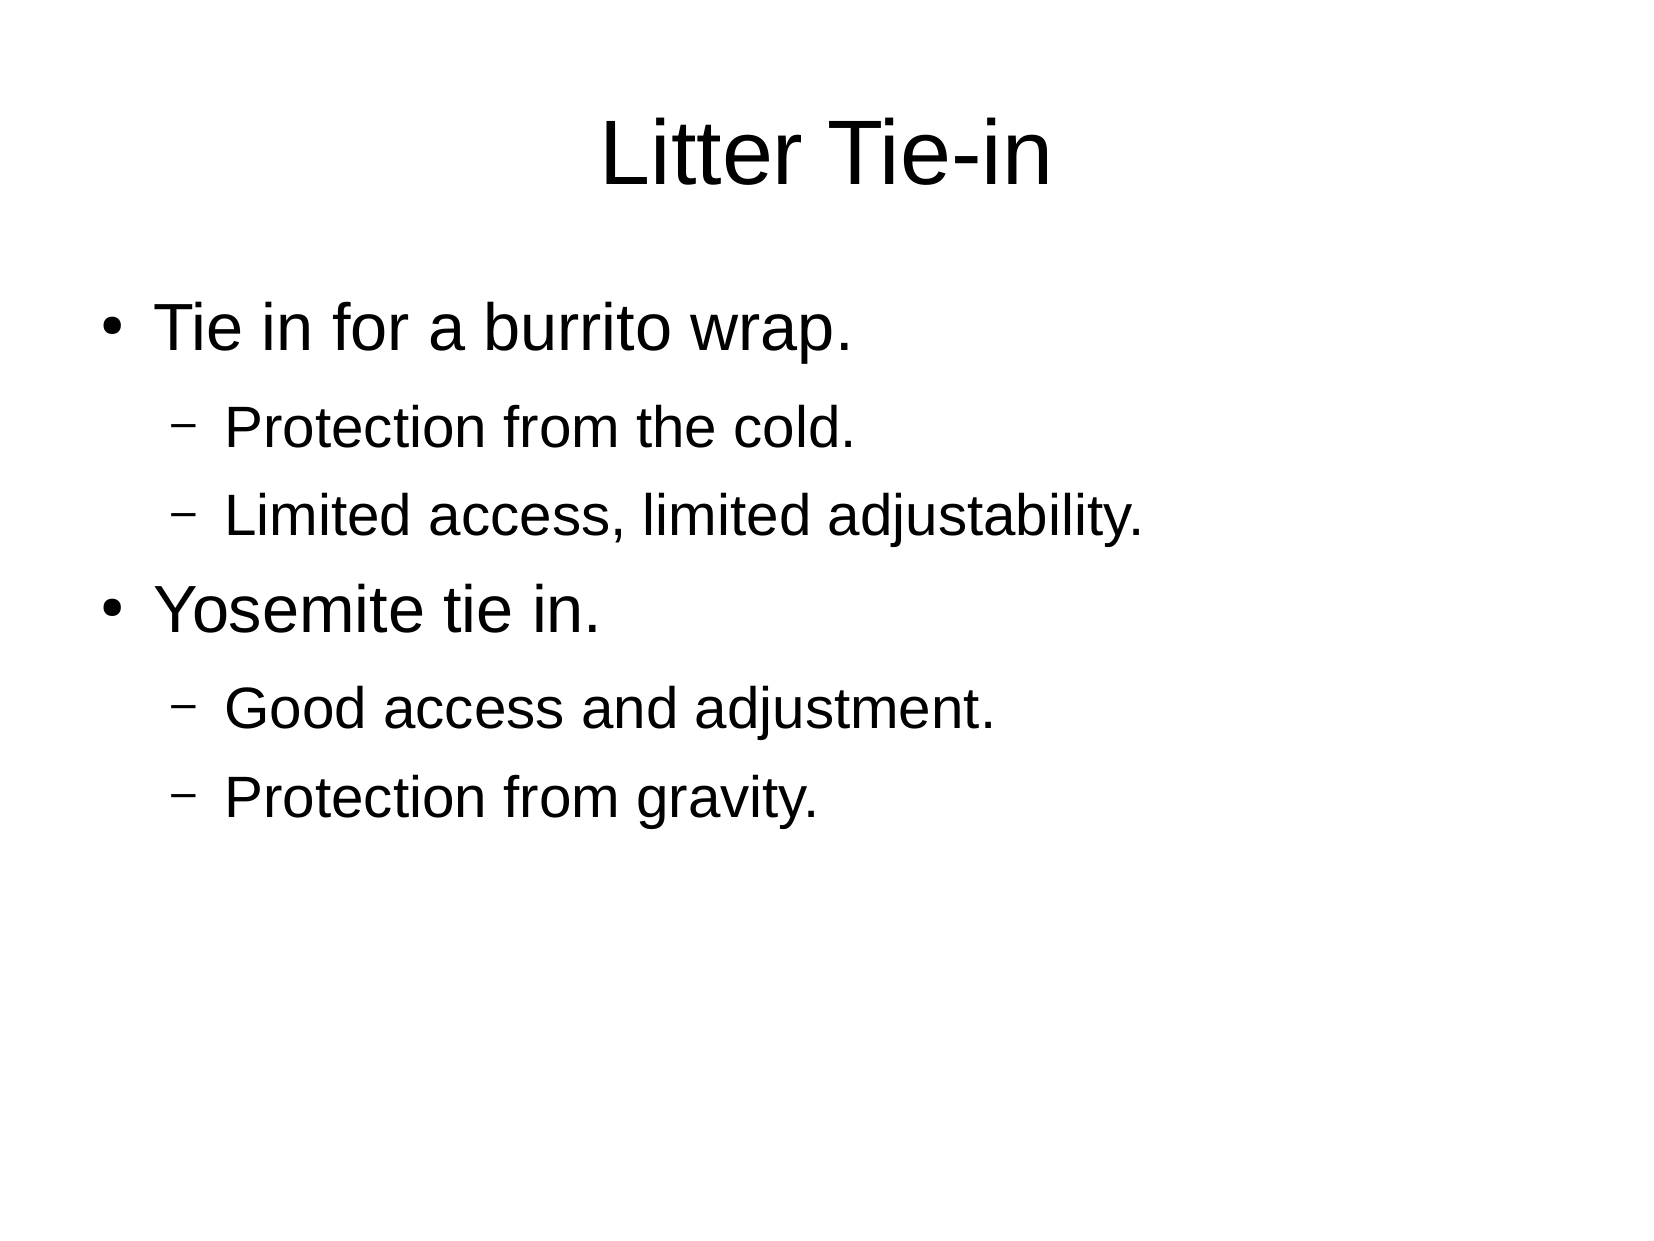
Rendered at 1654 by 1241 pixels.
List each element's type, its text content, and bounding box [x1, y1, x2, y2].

title Litter Tie-in [82, 49, 1571, 257]
list Tie in for a burrito wrap. Protection from the cold. Limited access, limited adjustability. Yosemite tie in. Good access and adjustment. Protection from gravity. [82, 290, 1571, 1010]
